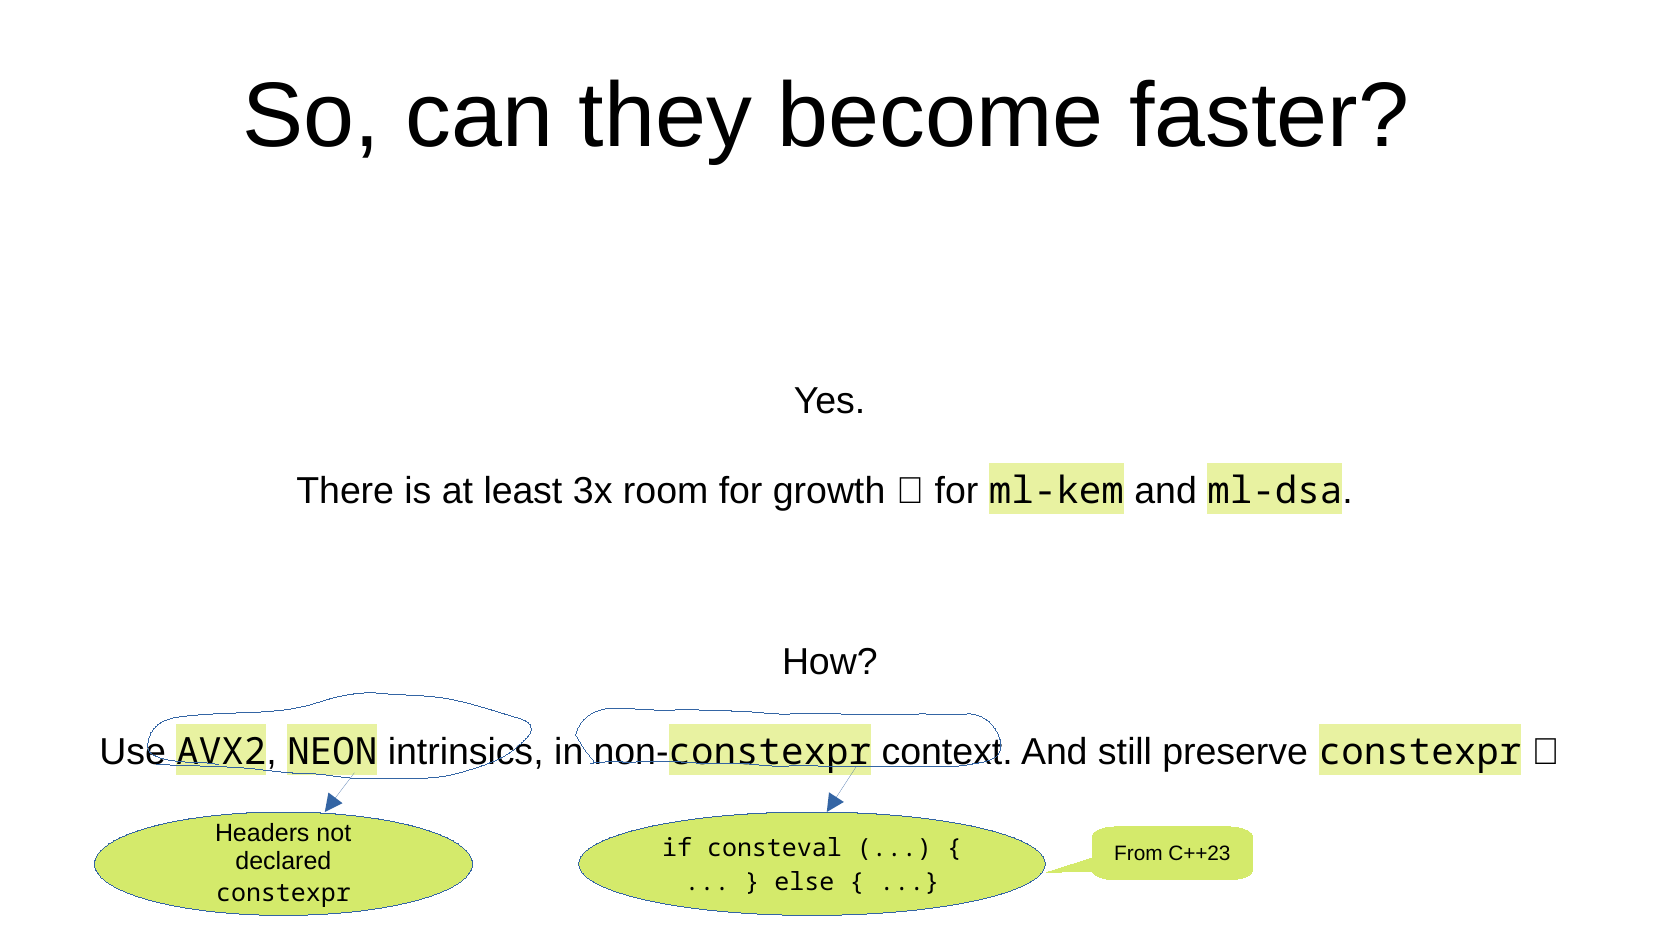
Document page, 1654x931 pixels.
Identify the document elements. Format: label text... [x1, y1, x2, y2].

text_box Headers not declared constexpr [94, 812, 473, 916]
text_box Yes. There is at least 3x room for growth 🚀 for ml-kem and ml-dsa. How? Use AVX2, NEON intrinsics, in non-constexpr context. And still preserve constexpr 🤩 [17, 372, 1642, 773]
title So, can they become faster? [82, 37, 1571, 193]
text_box From C++23 [1046, 826, 1253, 880]
text_box if consteval (...) { ... } else { ...} [578, 812, 1046, 916]
